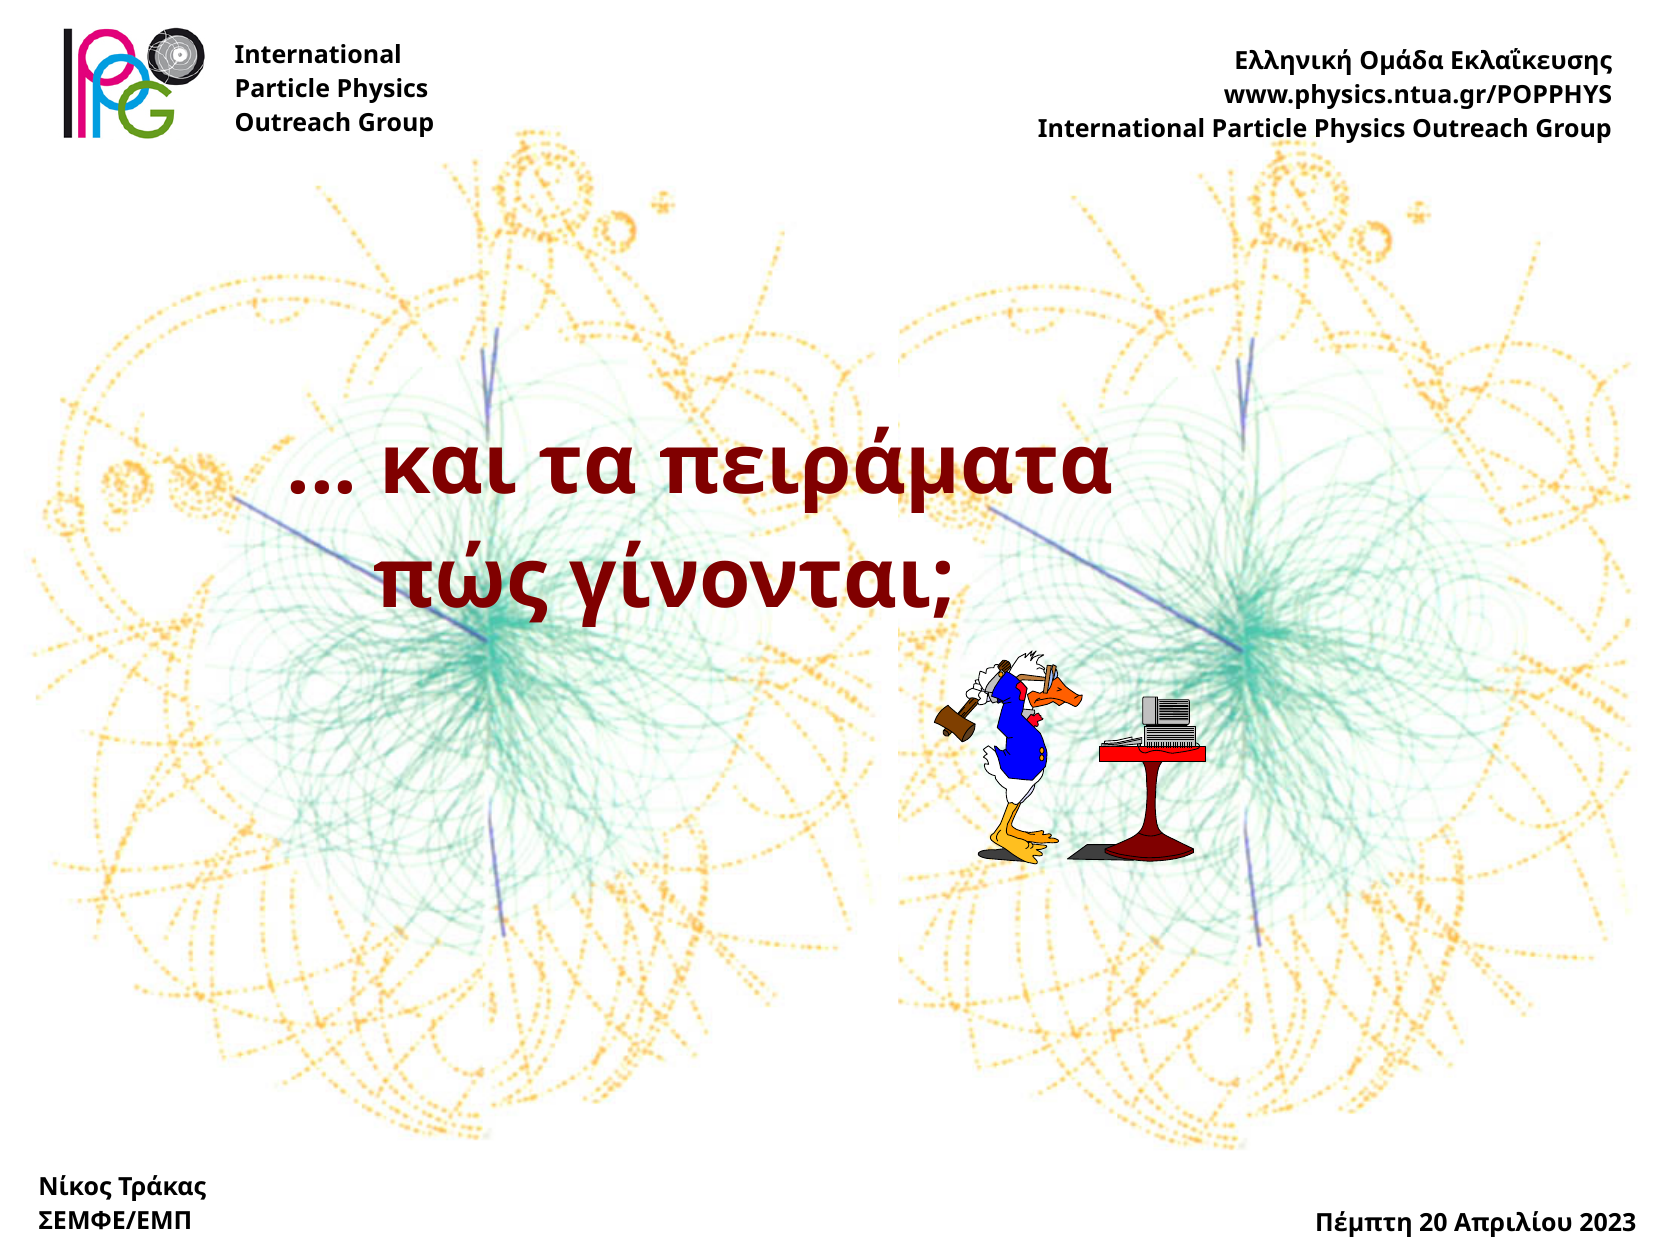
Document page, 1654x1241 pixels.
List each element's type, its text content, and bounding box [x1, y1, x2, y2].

picture [0, 5, 1654, 1241]
text_box ... και τα πειράματα πώς γίνονται; [271, 397, 1340, 614]
